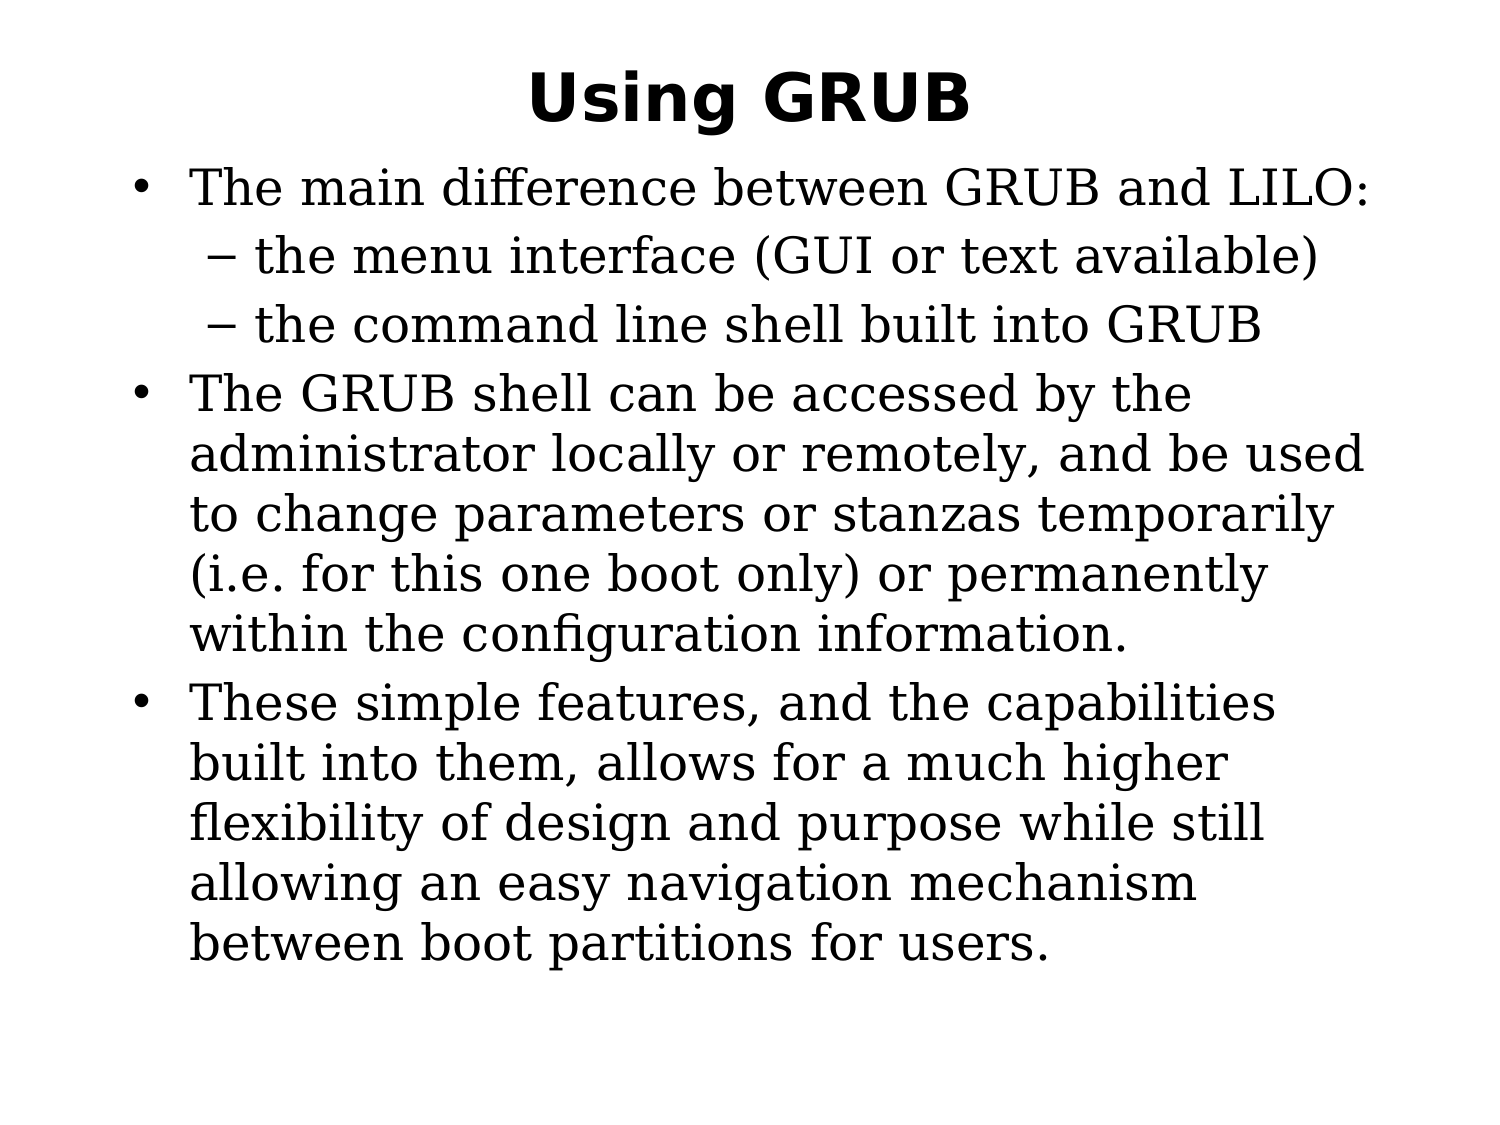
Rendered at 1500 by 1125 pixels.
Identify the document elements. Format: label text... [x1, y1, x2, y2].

title Using GRUB [112, 40, 1388, 148]
list The main difference between GRUB and LILO: the menu interface (GUI or text available) the command line shell built into GRUB The GRUB shell can be accessed by the administrator locally or remotely, and be used to change parameters or stanzas temporarily (i.e. for this one boot only) or permanently within the configuration information. These simple features, and the capabilities built into them, allows for a much higher flexibility of design and purpose while still allowing an easy navigation mechanism between boot partitions for users. [118, 147, 1394, 979]
